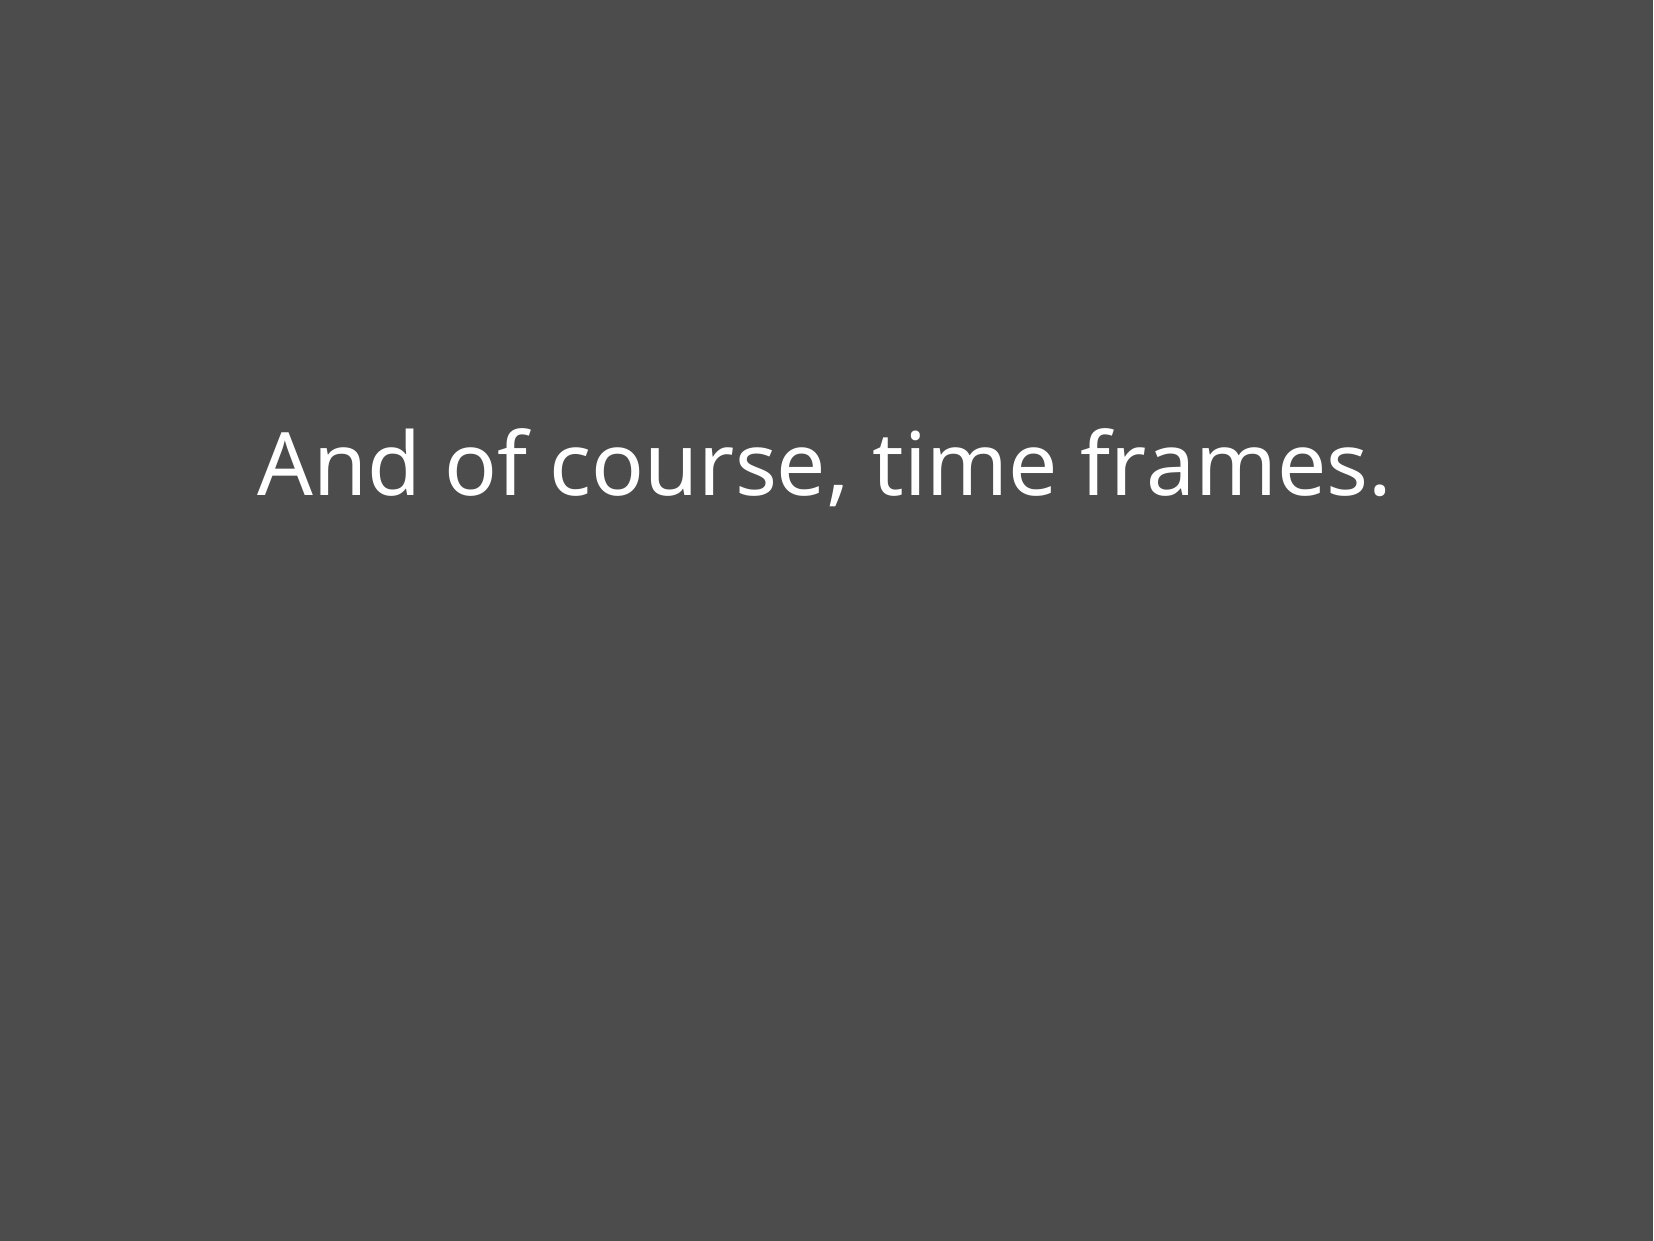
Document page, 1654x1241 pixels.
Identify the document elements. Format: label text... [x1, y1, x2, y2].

title And of course, time frames. [37, 366, 1613, 574]
